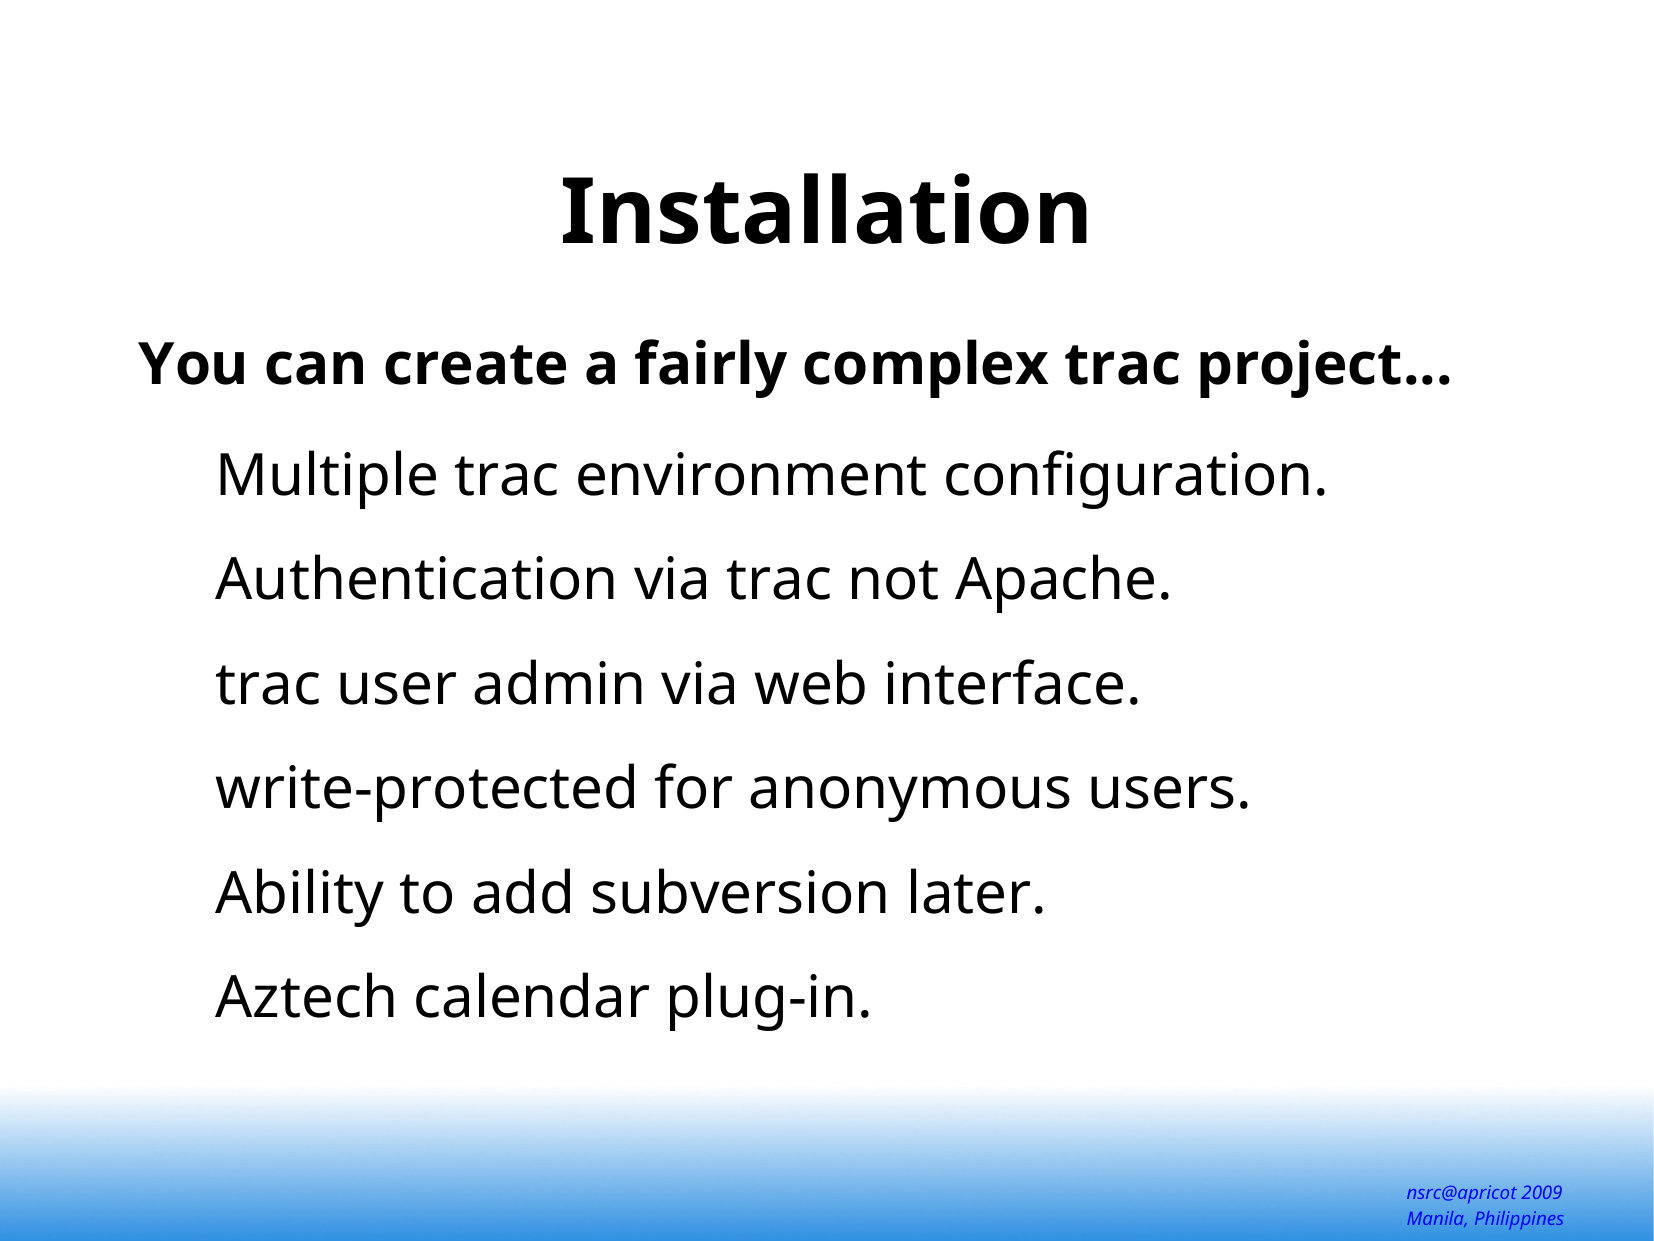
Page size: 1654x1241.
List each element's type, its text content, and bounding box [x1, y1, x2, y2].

list You can create a fairly complex trac project... Multiple trac environment configuration. Authentication via trac not Apache. trac user admin via web interface. write-protected for anonymous users. Ability to add subversion later. Aztech calendar plug-in. [121, 321, 1559, 1141]
title Installation [121, 102, 1534, 311]
picture [0, 1083, 1654, 1241]
